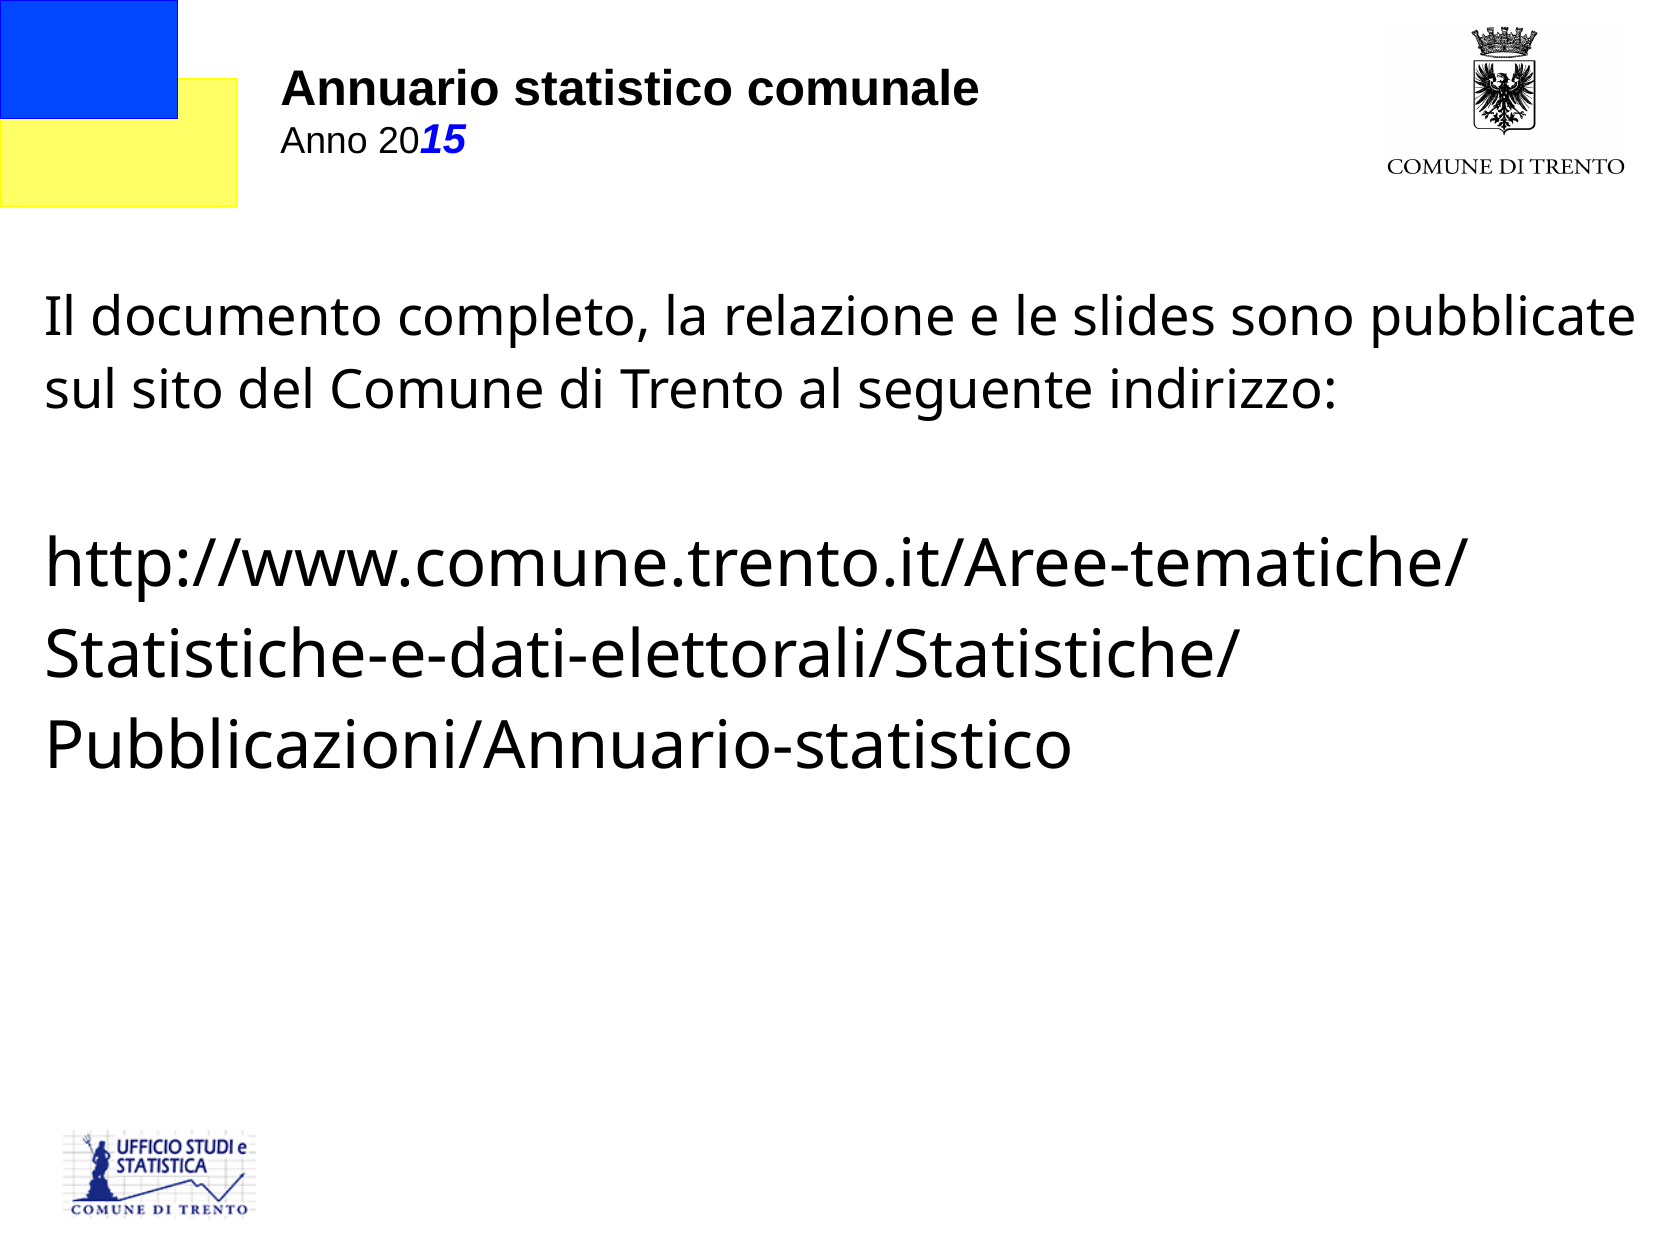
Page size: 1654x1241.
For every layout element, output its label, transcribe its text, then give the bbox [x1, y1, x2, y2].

text_box Annuario statistico comunale Anno 2015 [265, 53, 1241, 178]
text_box [0, 0, 237, 207]
text_box Il documento completo, la relazione e le slides sono pubblicate sul sito del Comune di Trento al seguente indirizzo: http://www.comune.trento.it/Aree-tematiche/Statistiche-e-dati-elettorali/Statistiche/Pubblicazioni/Annuario-statistico [29, 218, 1654, 1105]
picture [63, 1130, 256, 1219]
